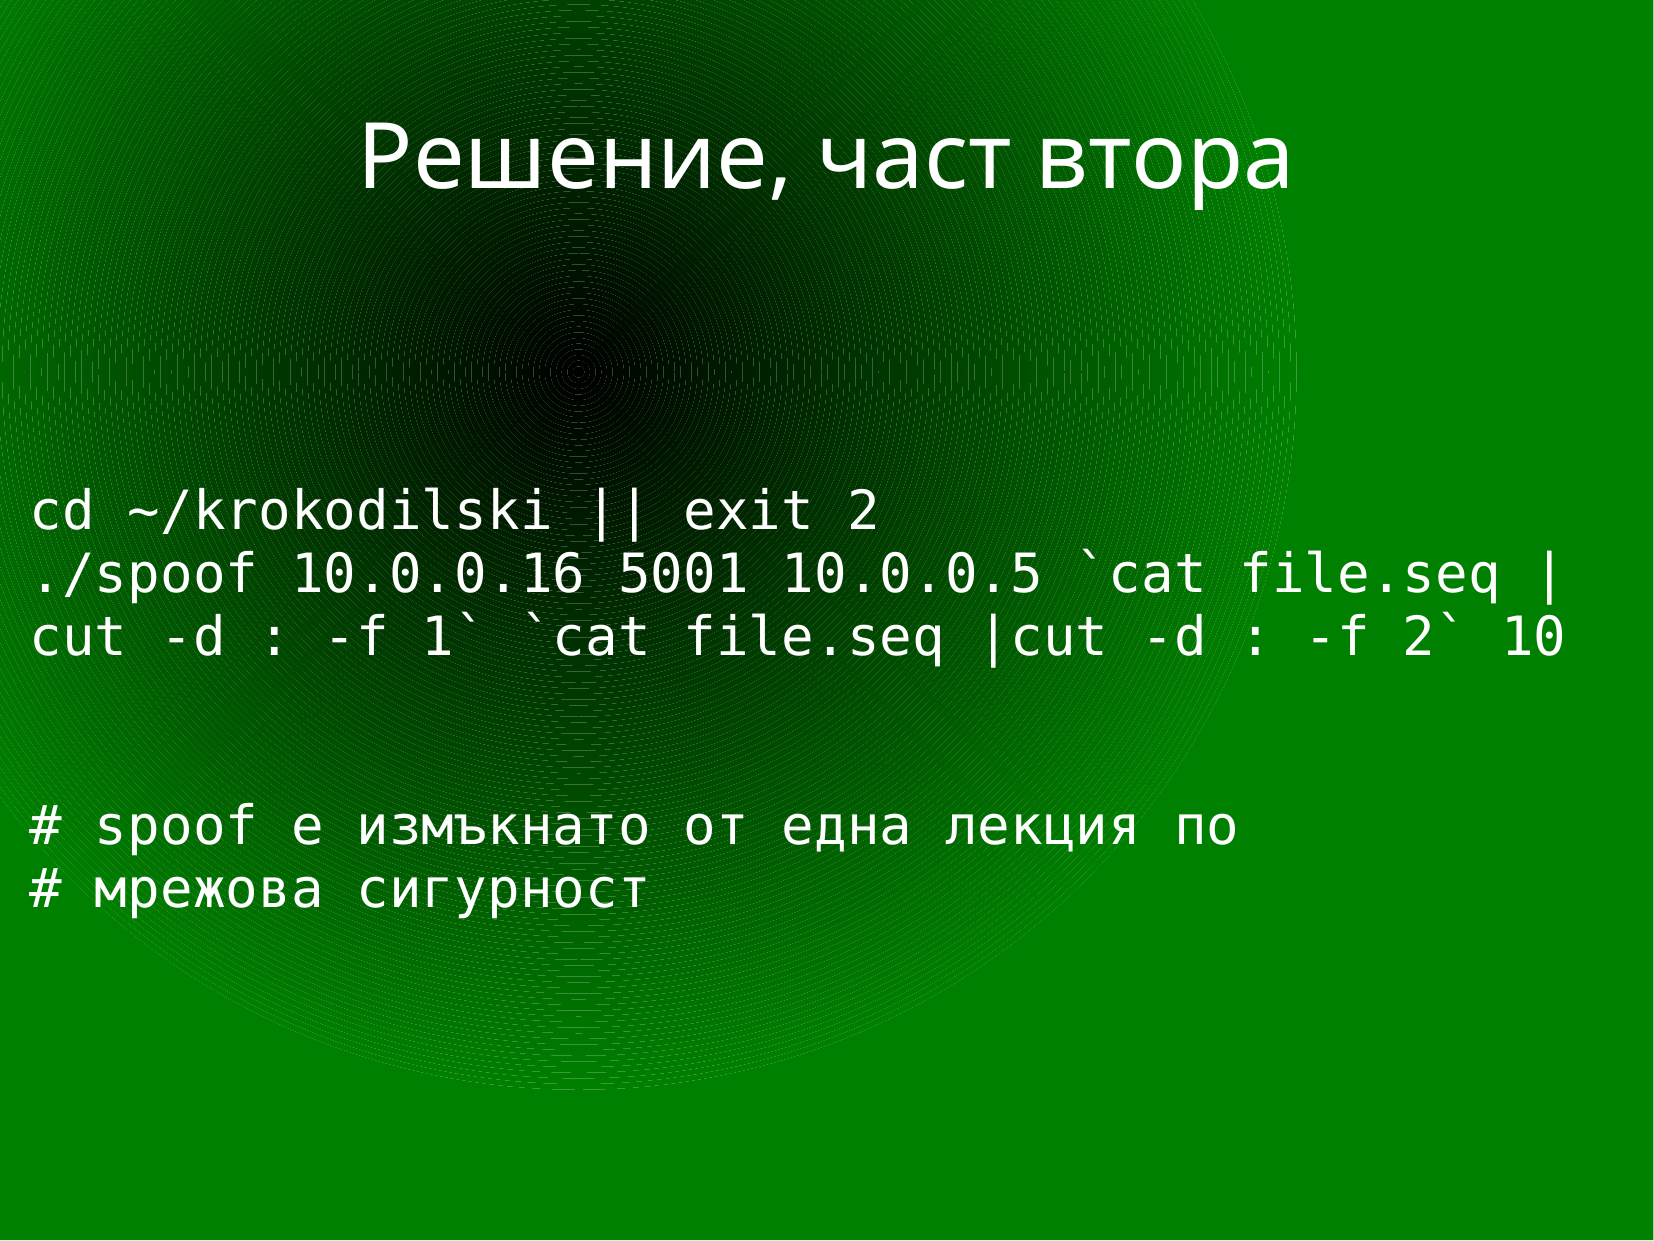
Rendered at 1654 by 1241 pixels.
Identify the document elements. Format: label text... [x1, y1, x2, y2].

subtitle cd ~/krokodilski || exit 2 ./spoof 10.0.0.16 5001 10.0.0.5 `cat file.seq |cut -d : -f 1` `cat file.seq |cut -d : -f 2` 10 # spoof е измъкнато от една лекция по # мрежова сигурност [29, 290, 1625, 1109]
title Решение, част втора [82, 49, 1571, 257]
